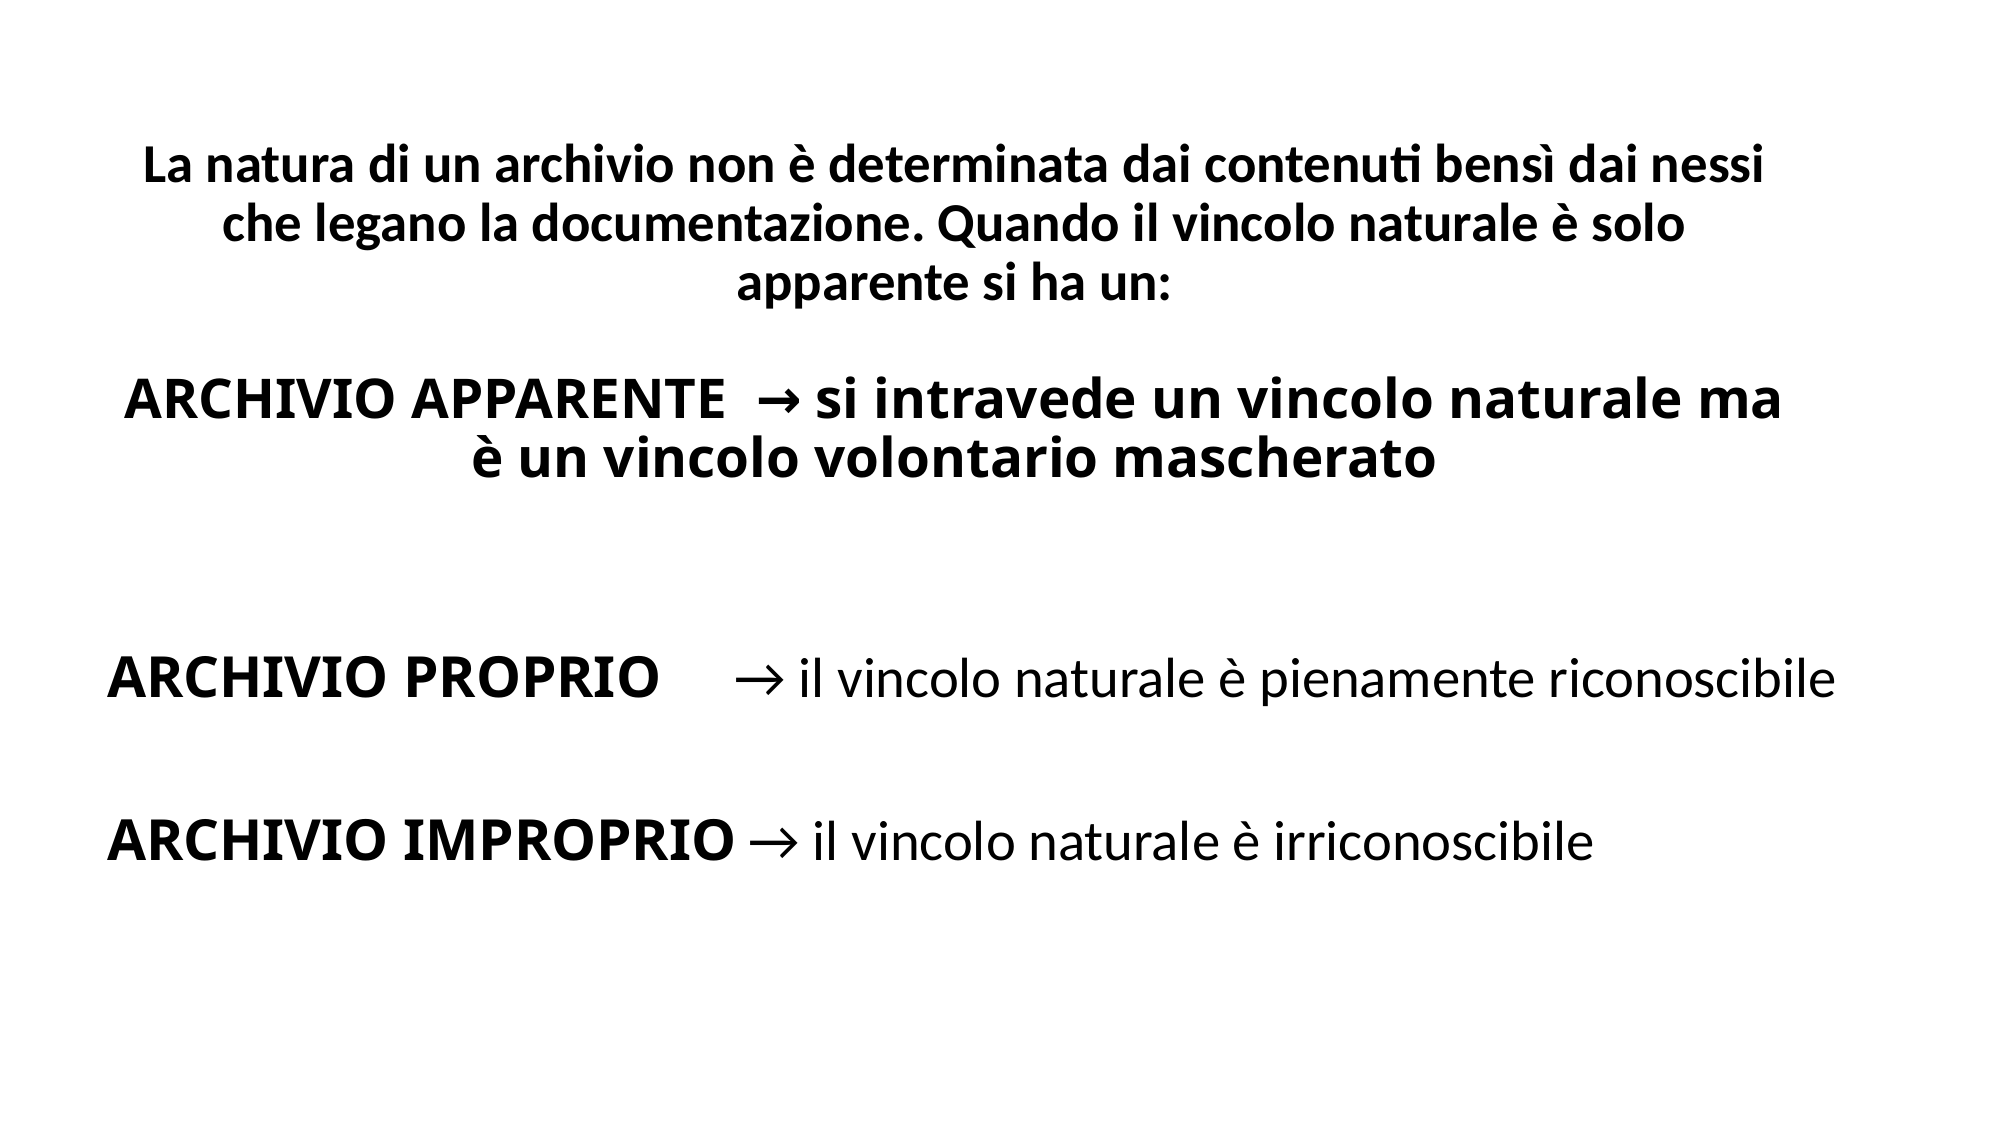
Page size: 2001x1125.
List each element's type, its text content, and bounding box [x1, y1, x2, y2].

list ARCHIVIO PROPRIO → il vincolo naturale è pienamente riconoscibile ARCHIVIO IMPROPRIO → il vincolo naturale è irriconoscibile [92, 472, 1863, 899]
title La natura di un archivio non è determinata dai contenuti bensì dai nessi che legano la documentazione. Quando il vincolo naturale è solo apparente si ha un: ARCHIVIO APPARENTE → si intravede un vincolo naturale ma è un vincolo volontario mascherato [92, 125, 1818, 472]
